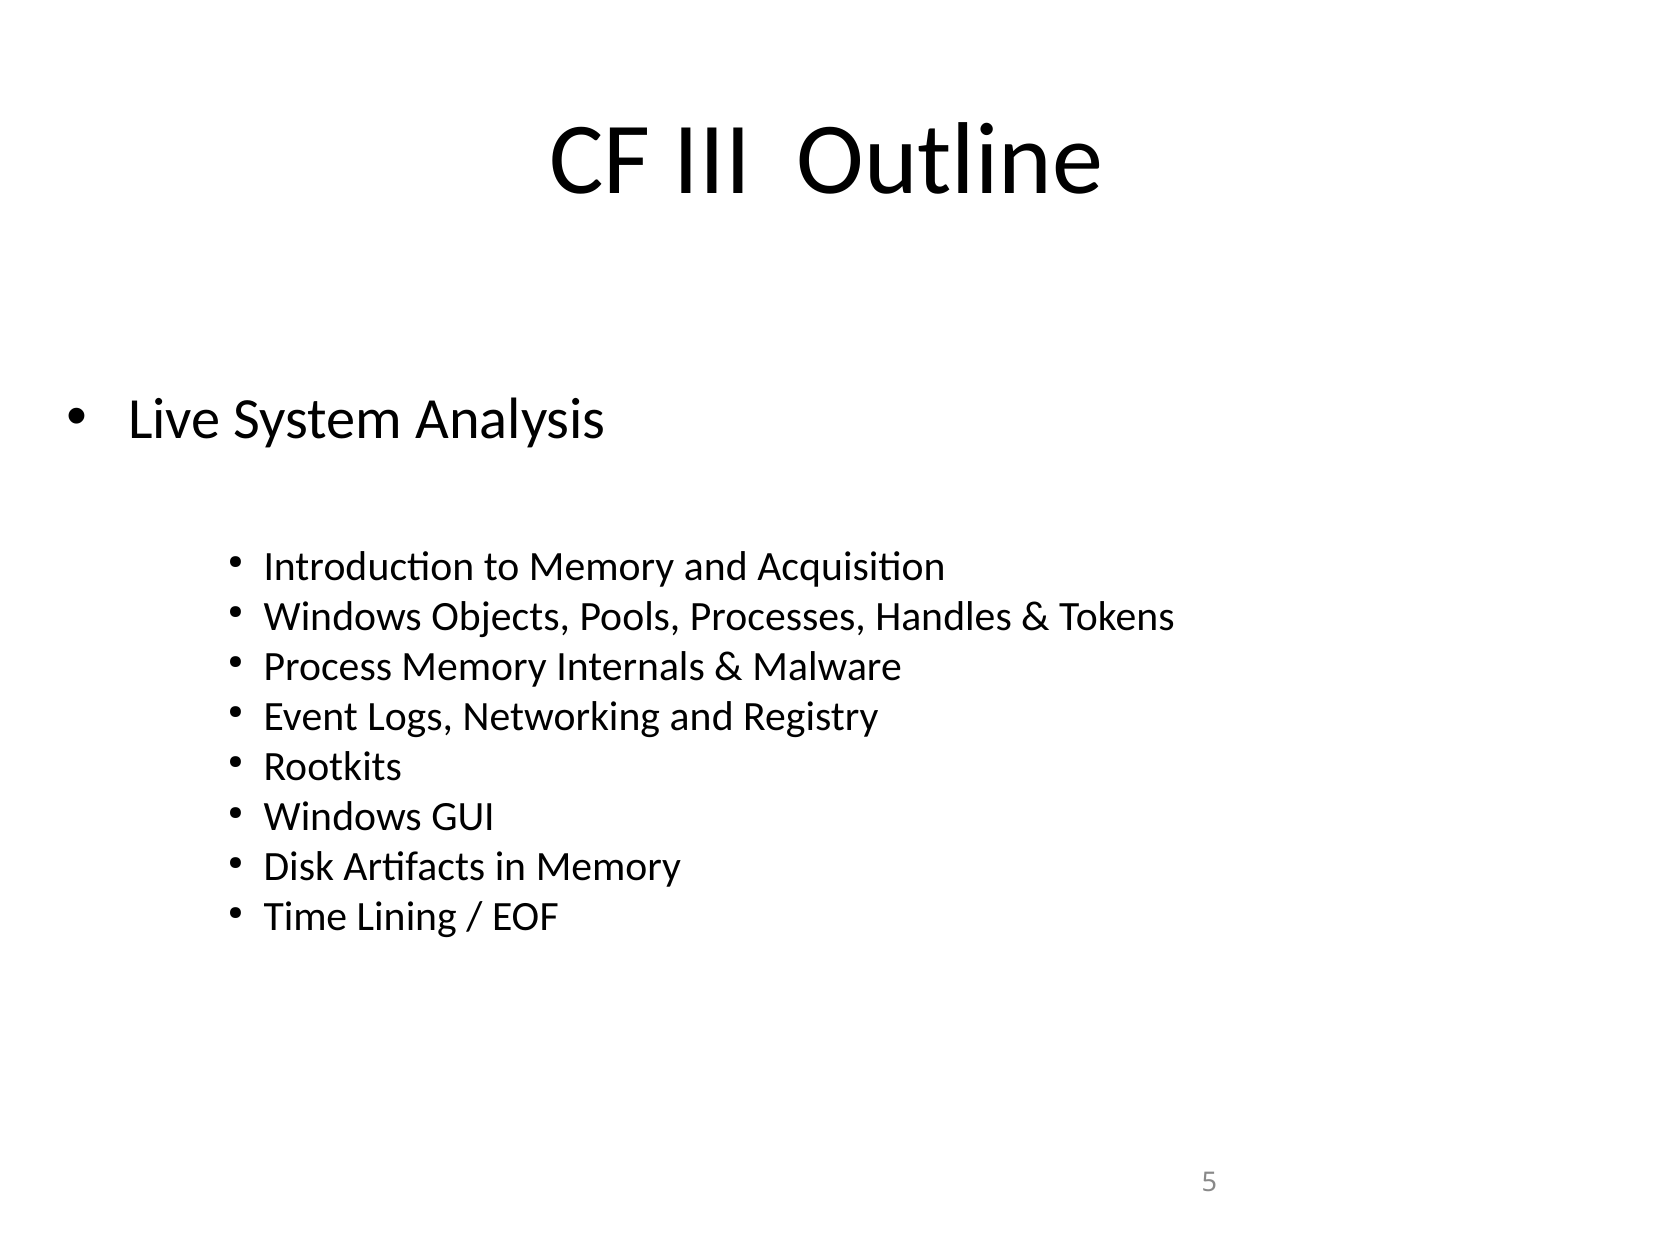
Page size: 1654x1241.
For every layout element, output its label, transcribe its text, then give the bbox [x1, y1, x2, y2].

text_box <number> [1185, 1149, 1571, 1216]
text_box Live System Analysis Introduction to Memory and Acquisition Windows Objects, Pools, Processes, Handles & Tokens Process Memory Internals & Malware Event Logs, Networking and Registry Rootkits Windows GUI Disk Artifacts in Memory Time Lining / EOF [49, 372, 1613, 1190]
text_box CF III Outline [82, 49, 1571, 257]
